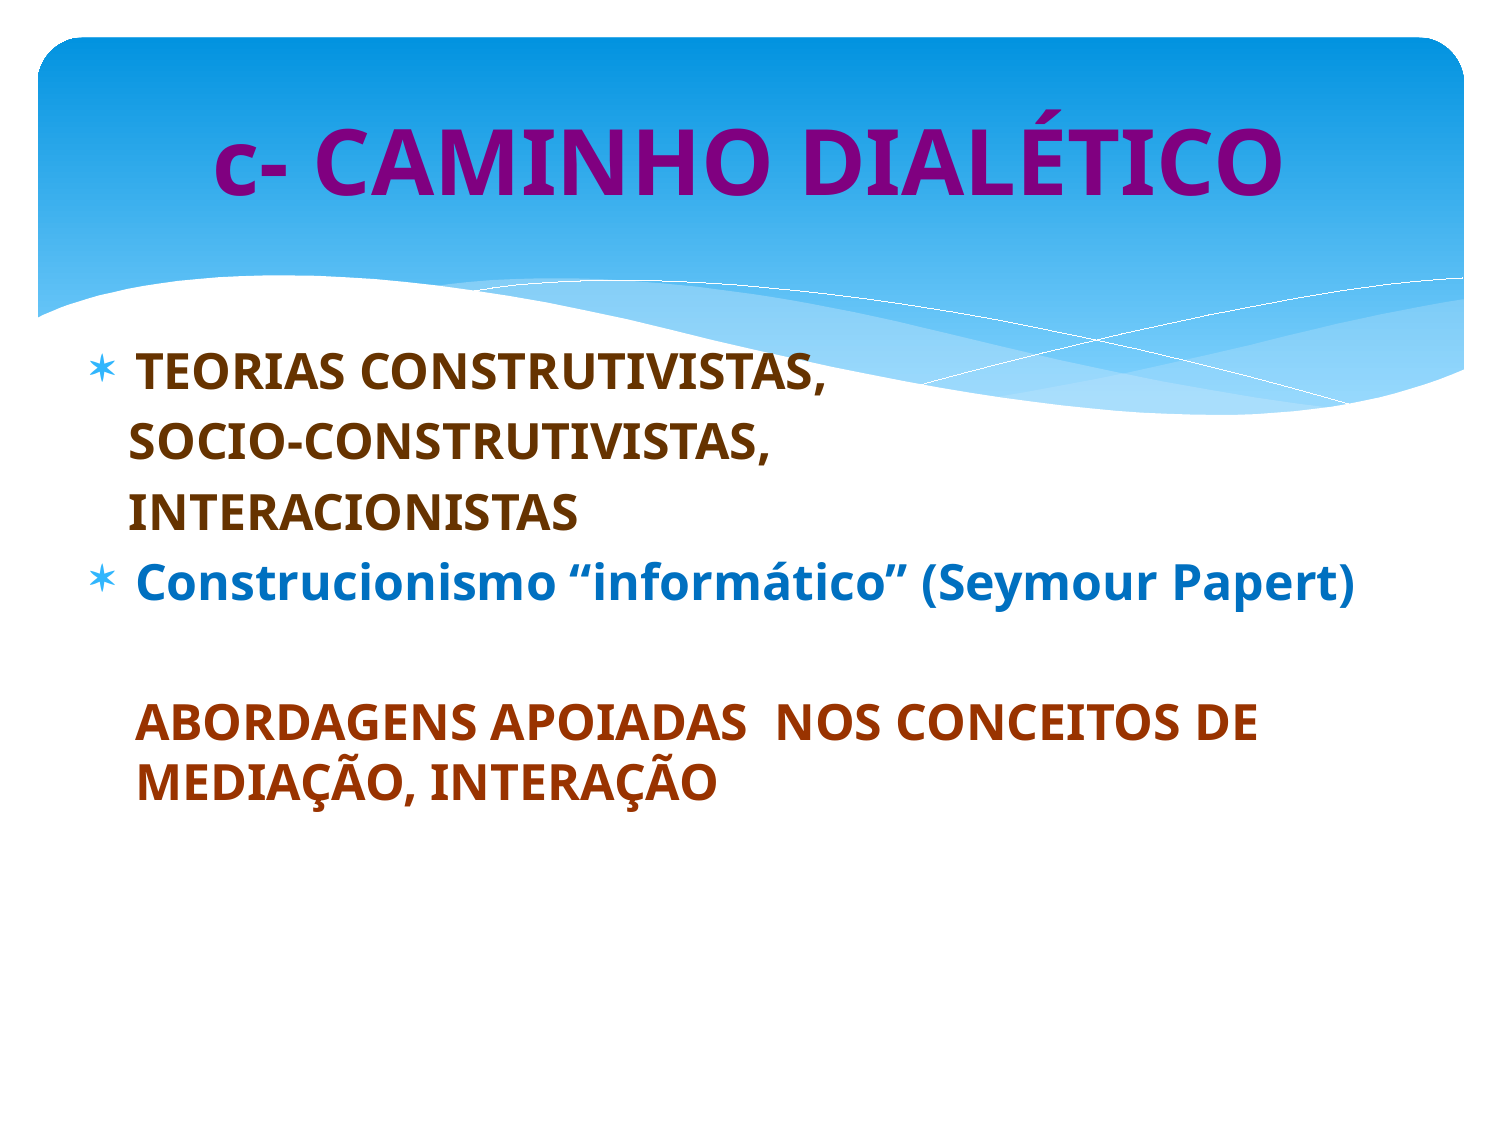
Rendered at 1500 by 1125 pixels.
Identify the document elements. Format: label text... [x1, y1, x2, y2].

title c- CAMINHO DIALÉTICO [75, 55, 1425, 261]
list TEORIAS CONSTRUTIVISTAS, SOCIO-CONSTRUTIVISTAS, INTERACIONISTAS Construcionismo “informático” (Seymour Papert) ABORDAGENS APOIADAS NOS CONCEITOS DE MEDIAÇÃO, INTERAÇÃO [75, 262, 1425, 1090]
